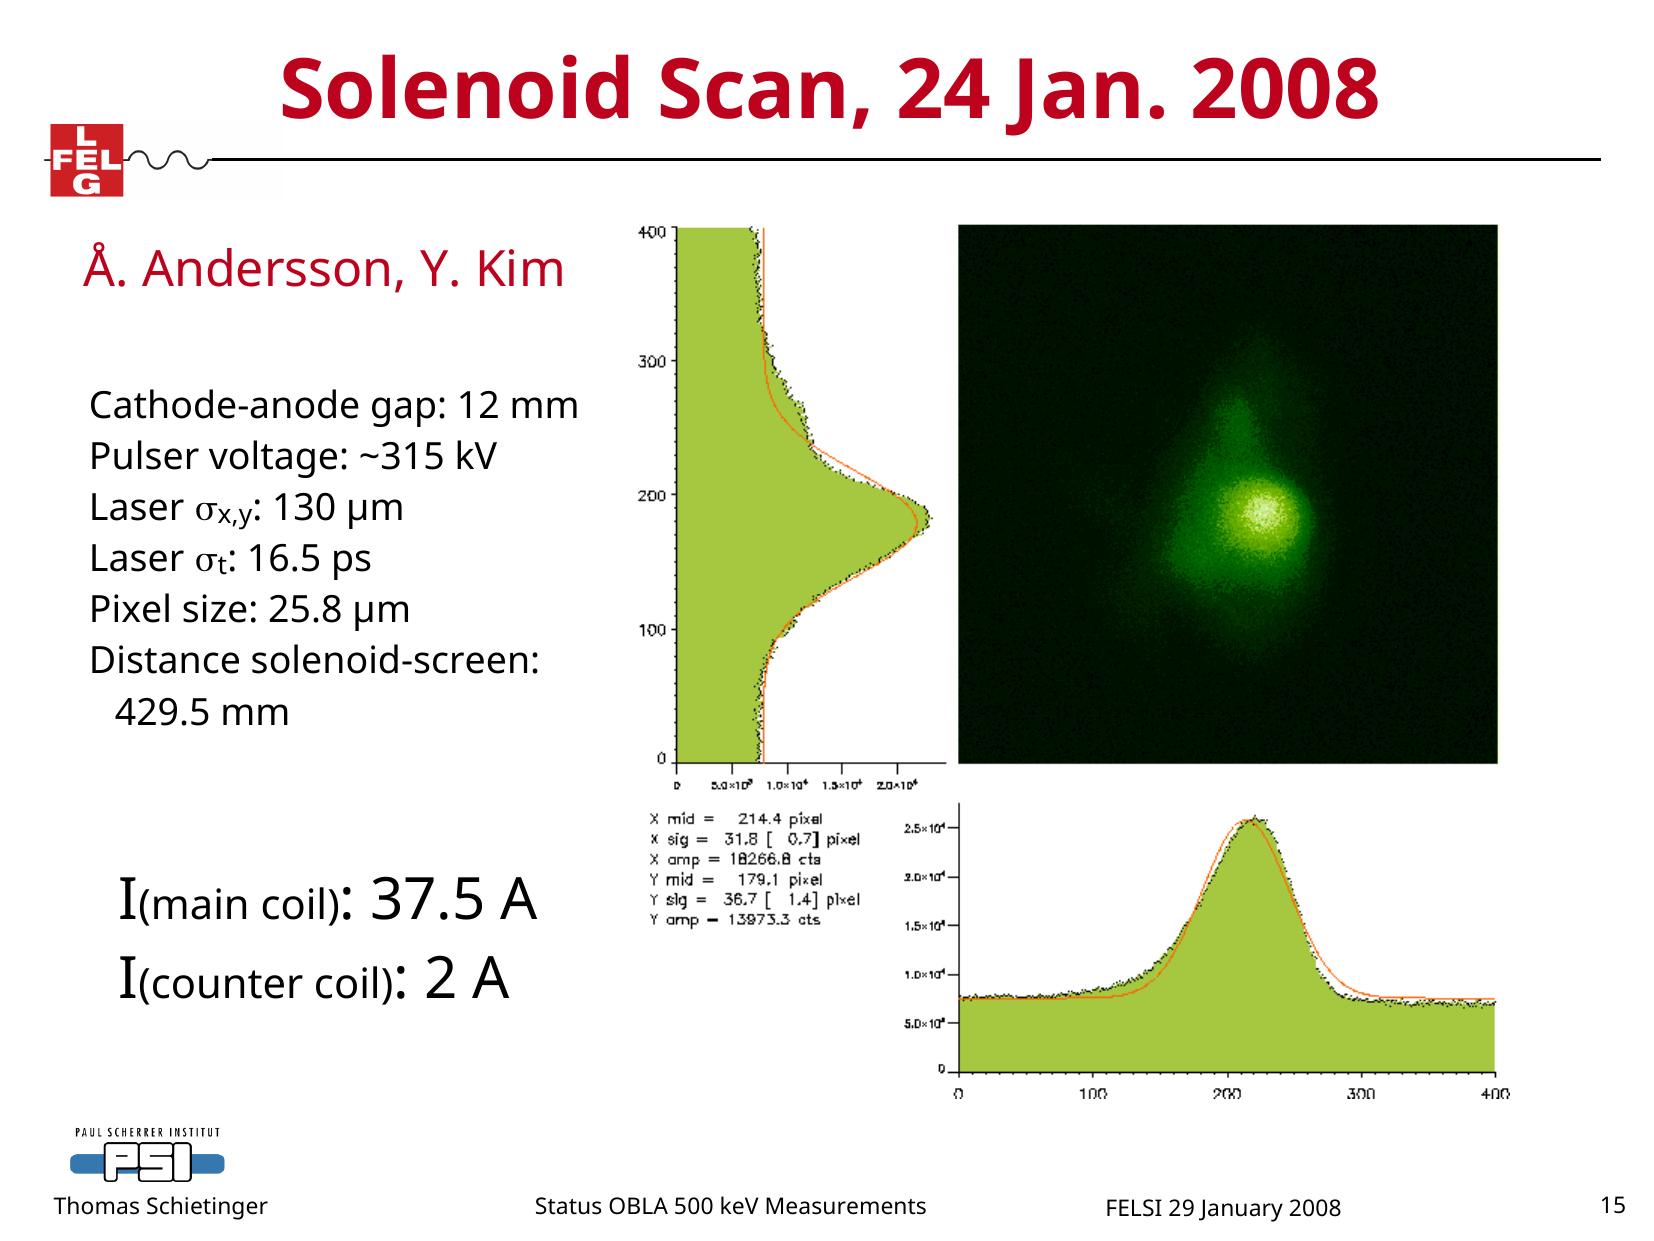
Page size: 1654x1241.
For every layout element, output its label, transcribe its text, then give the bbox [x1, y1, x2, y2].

text_box Å. Andersson, Y. Kim [79, 232, 568, 295]
text_box I(main coil): 37.5 A I(counter coil): 2 A [114, 857, 561, 992]
title Solenoid Scan, 24 Jan. 2008 [124, 17, 1537, 156]
picture [637, 213, 1510, 1099]
picture [42, 118, 283, 202]
text_box Cathode-anode gap: 12 mm Pulser voltage: ~315 kV Laser x,y: 130 µm Laser t: 16.5 ps Pixel size: 25.8 µm Distance solenoid-screen: 429.5 mm [85, 378, 611, 704]
picture [61, 1115, 235, 1190]
